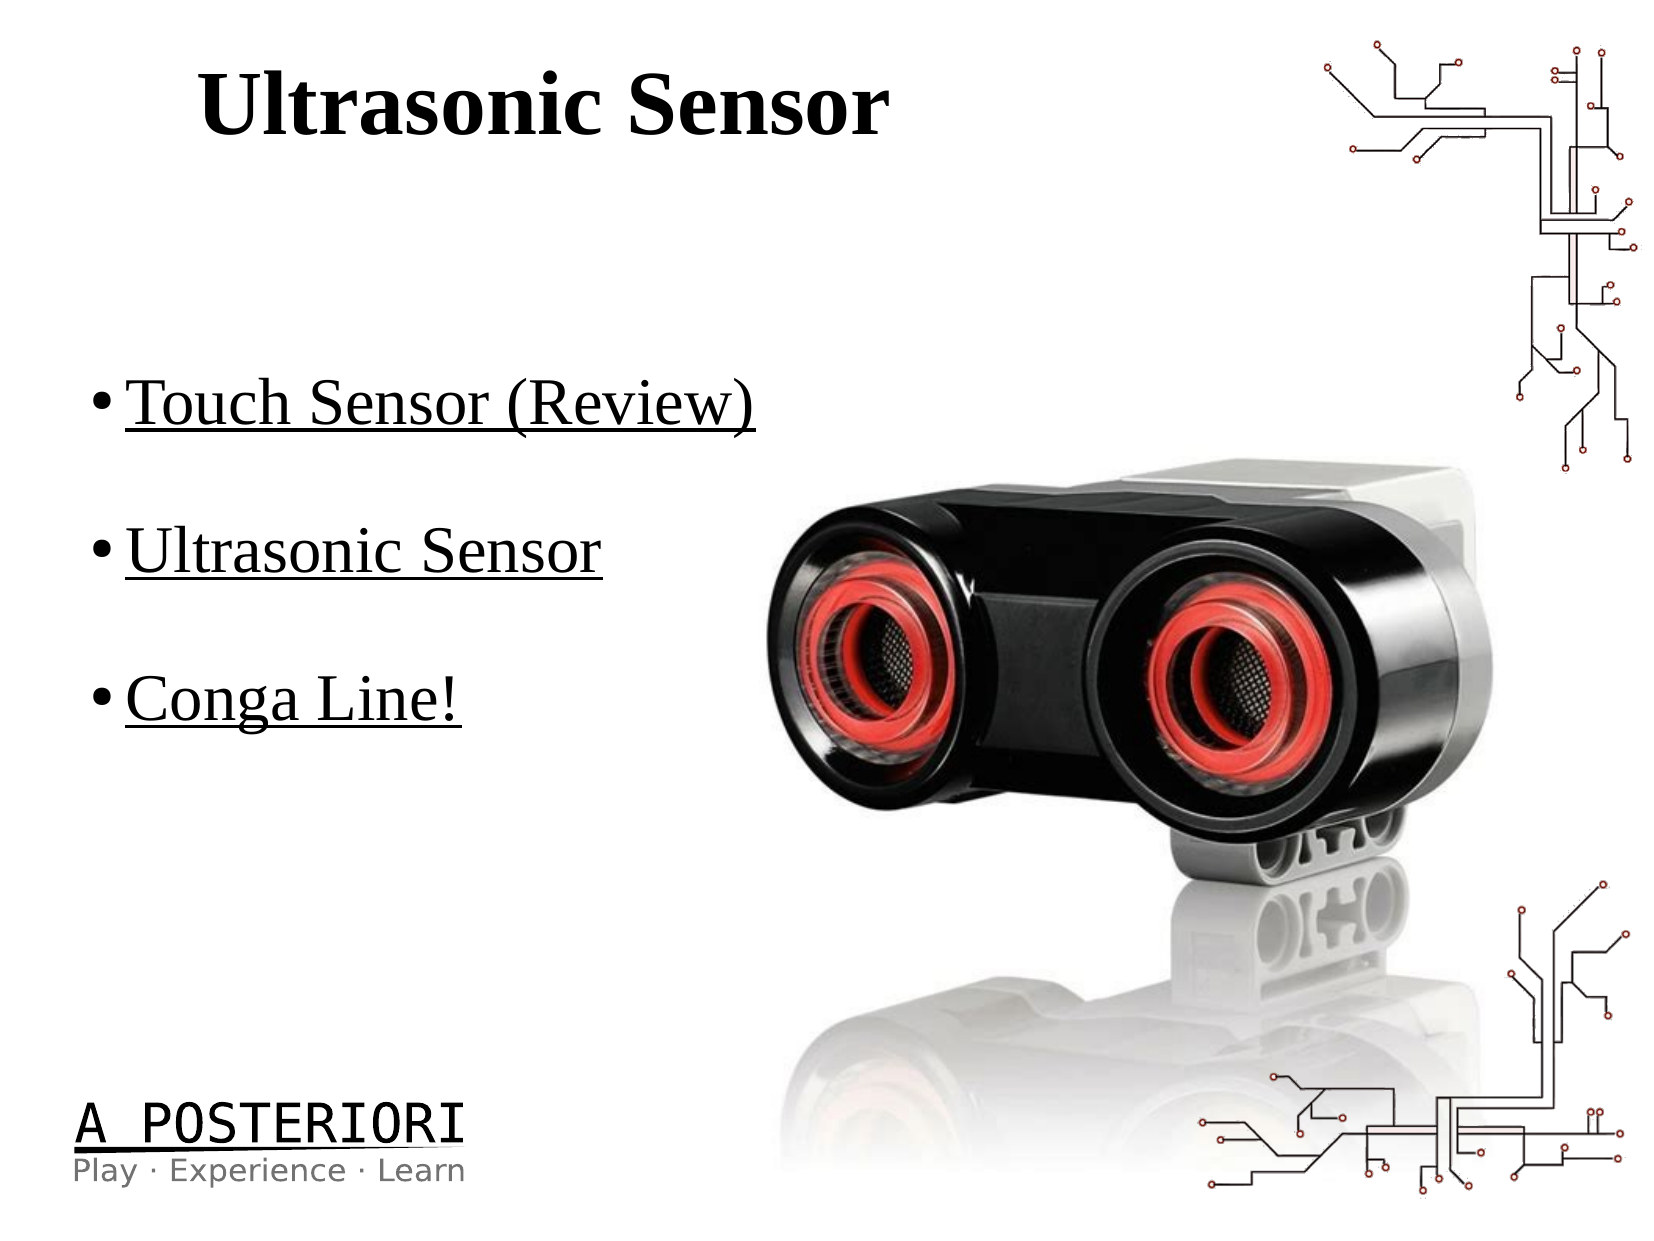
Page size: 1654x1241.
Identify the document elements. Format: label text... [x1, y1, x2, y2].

picture [759, 35, 1643, 1201]
title Ultrasonic Sensor [11, 14, 1077, 192]
picture [73, 1101, 466, 1189]
subtitle Touch Sensor (Review) Ultrasonic Sensor Conga Line! [90, 231, 1396, 796]
